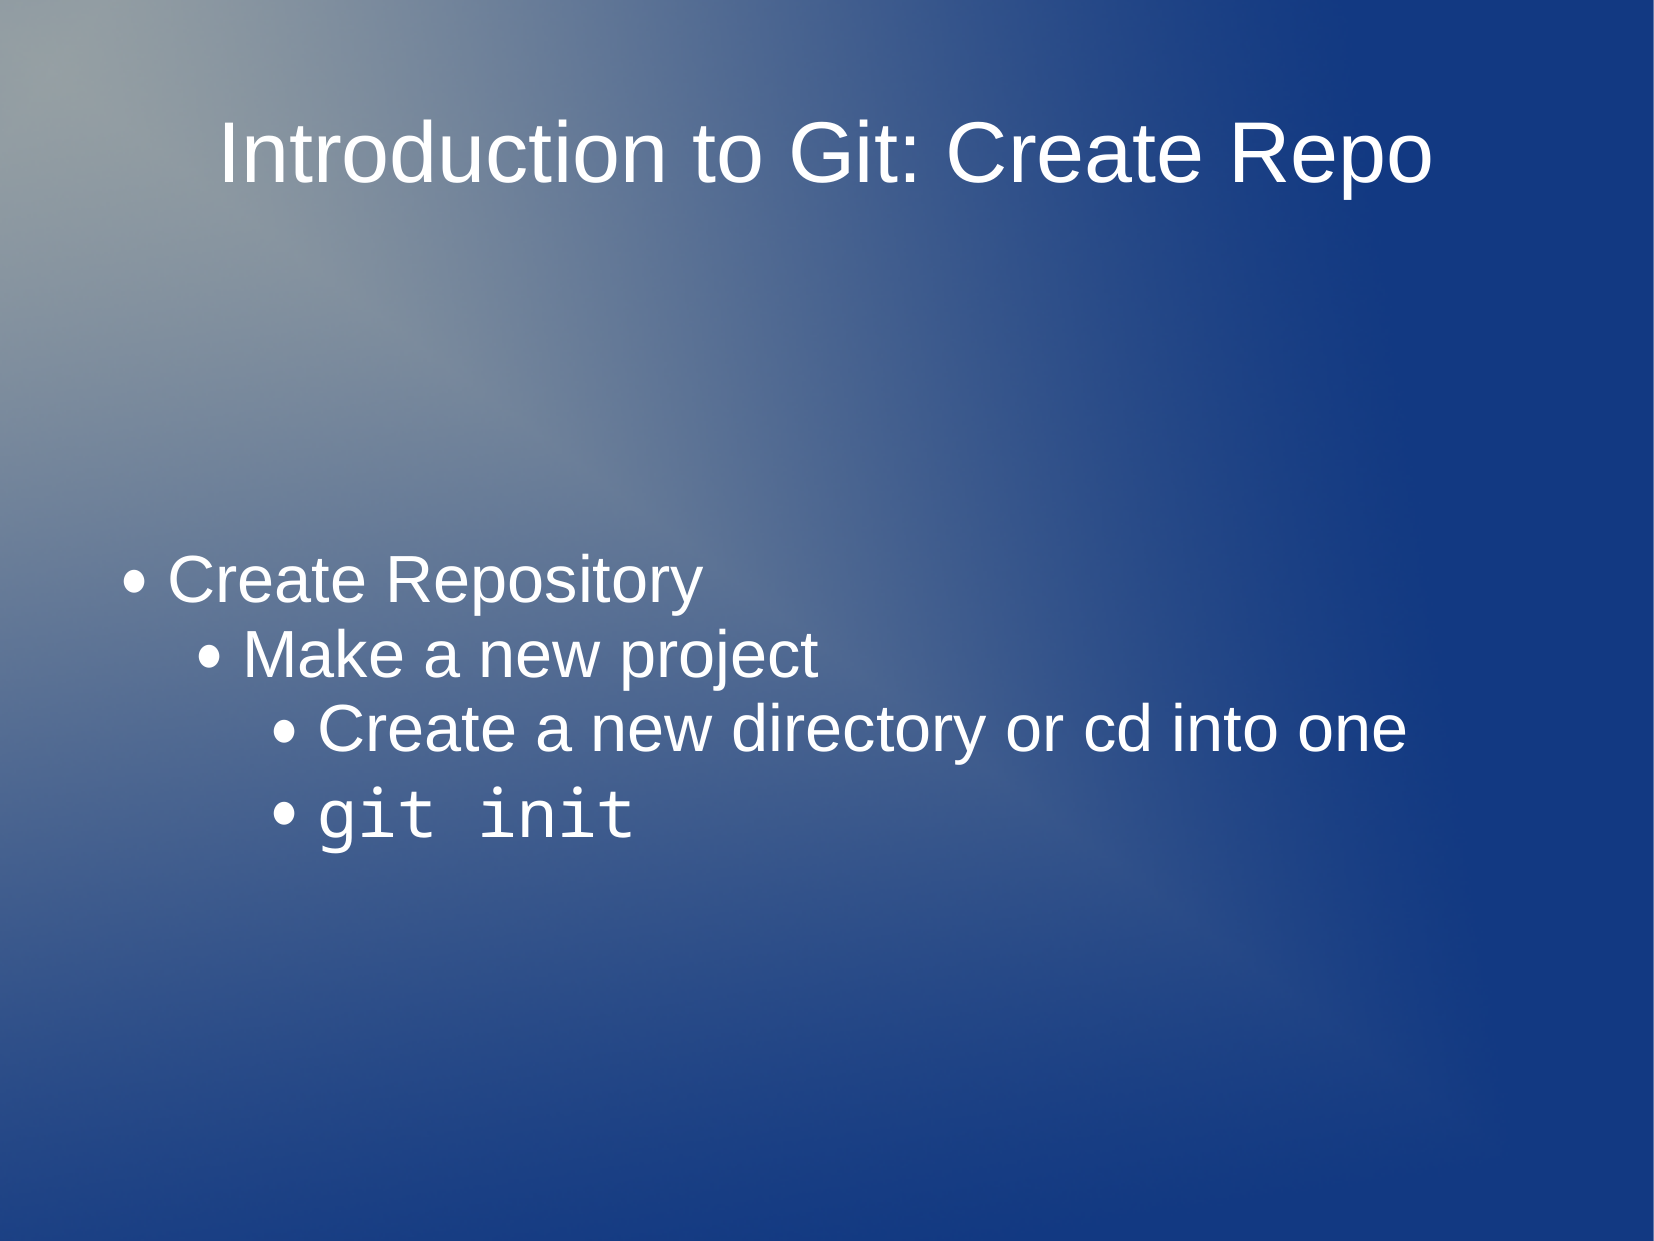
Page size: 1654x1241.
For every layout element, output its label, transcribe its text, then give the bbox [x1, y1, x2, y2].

subtitle Create Repository Make a new project Create a new directory or cd into one git init [82, 549, 1571, 850]
title Introduction to Git: Create Repo [82, 49, 1571, 257]
picture [0, 0, 1654, 1241]
